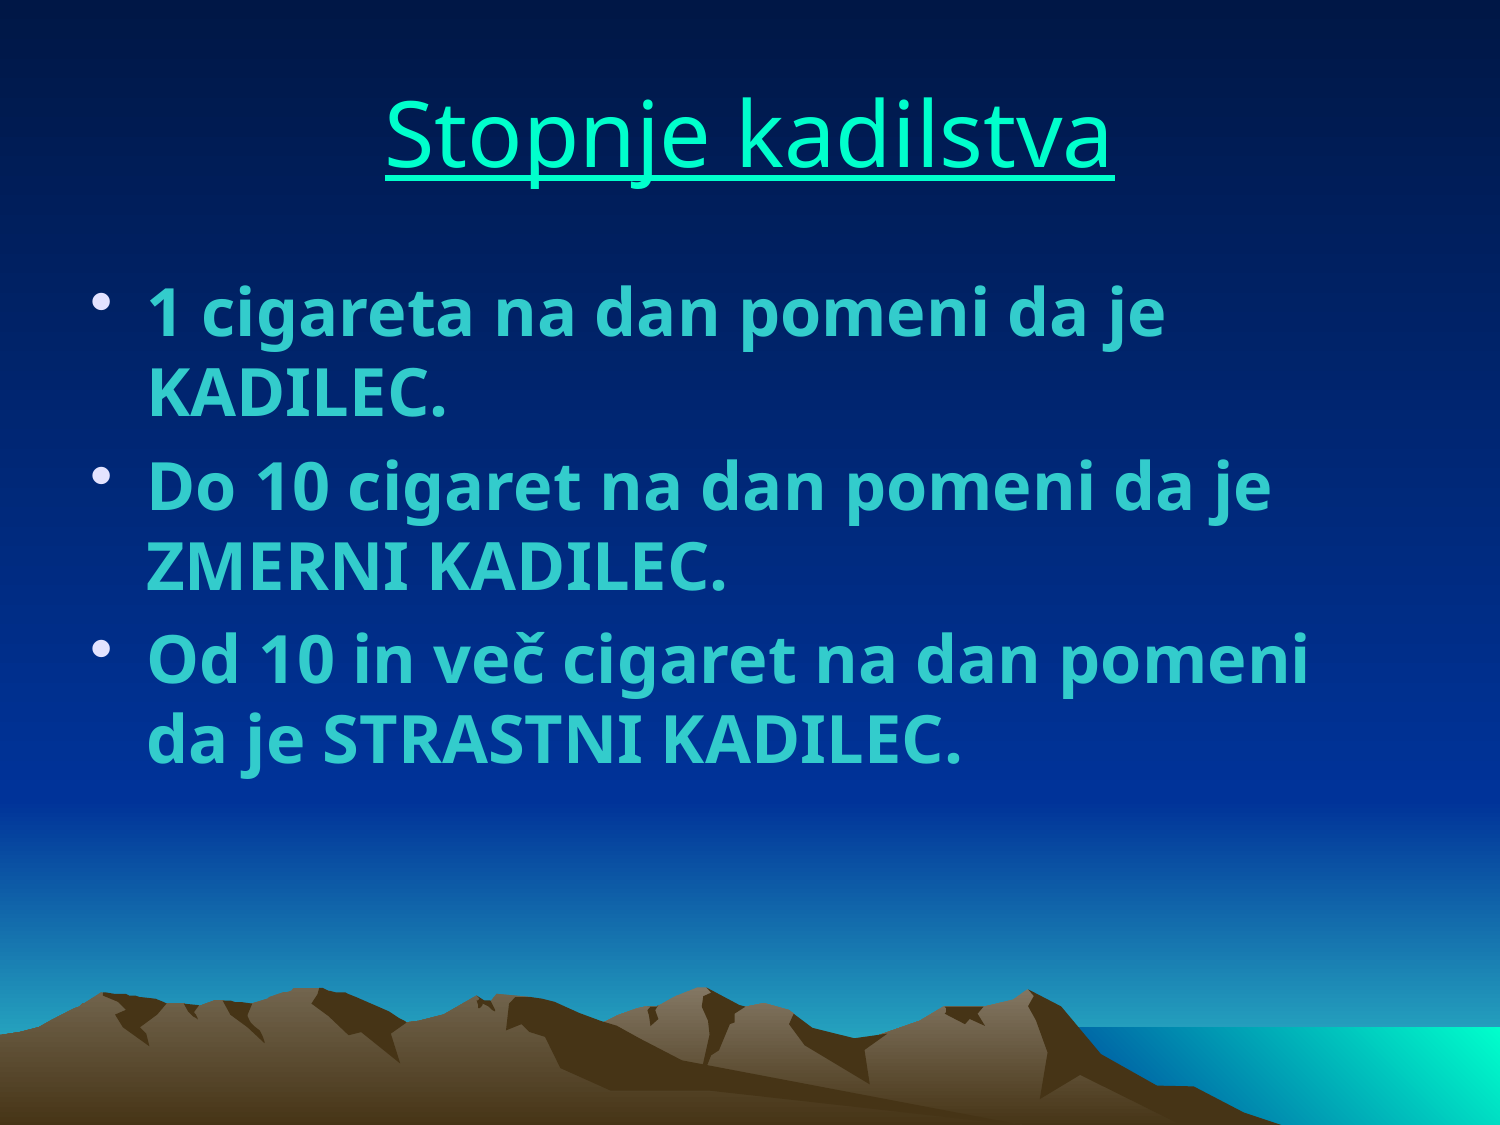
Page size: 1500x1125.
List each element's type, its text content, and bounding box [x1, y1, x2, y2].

title Stopnje kadilstva [75, 37, 1425, 225]
list 1 cigareta na dan pomeni da je KADILEC. Do 10 cigaret na dan pomeni da je ZMERNI KADILEC. Od 10 in več cigaret na dan pomeni da je STRASTNI KADILEC. [75, 262, 1425, 1000]
